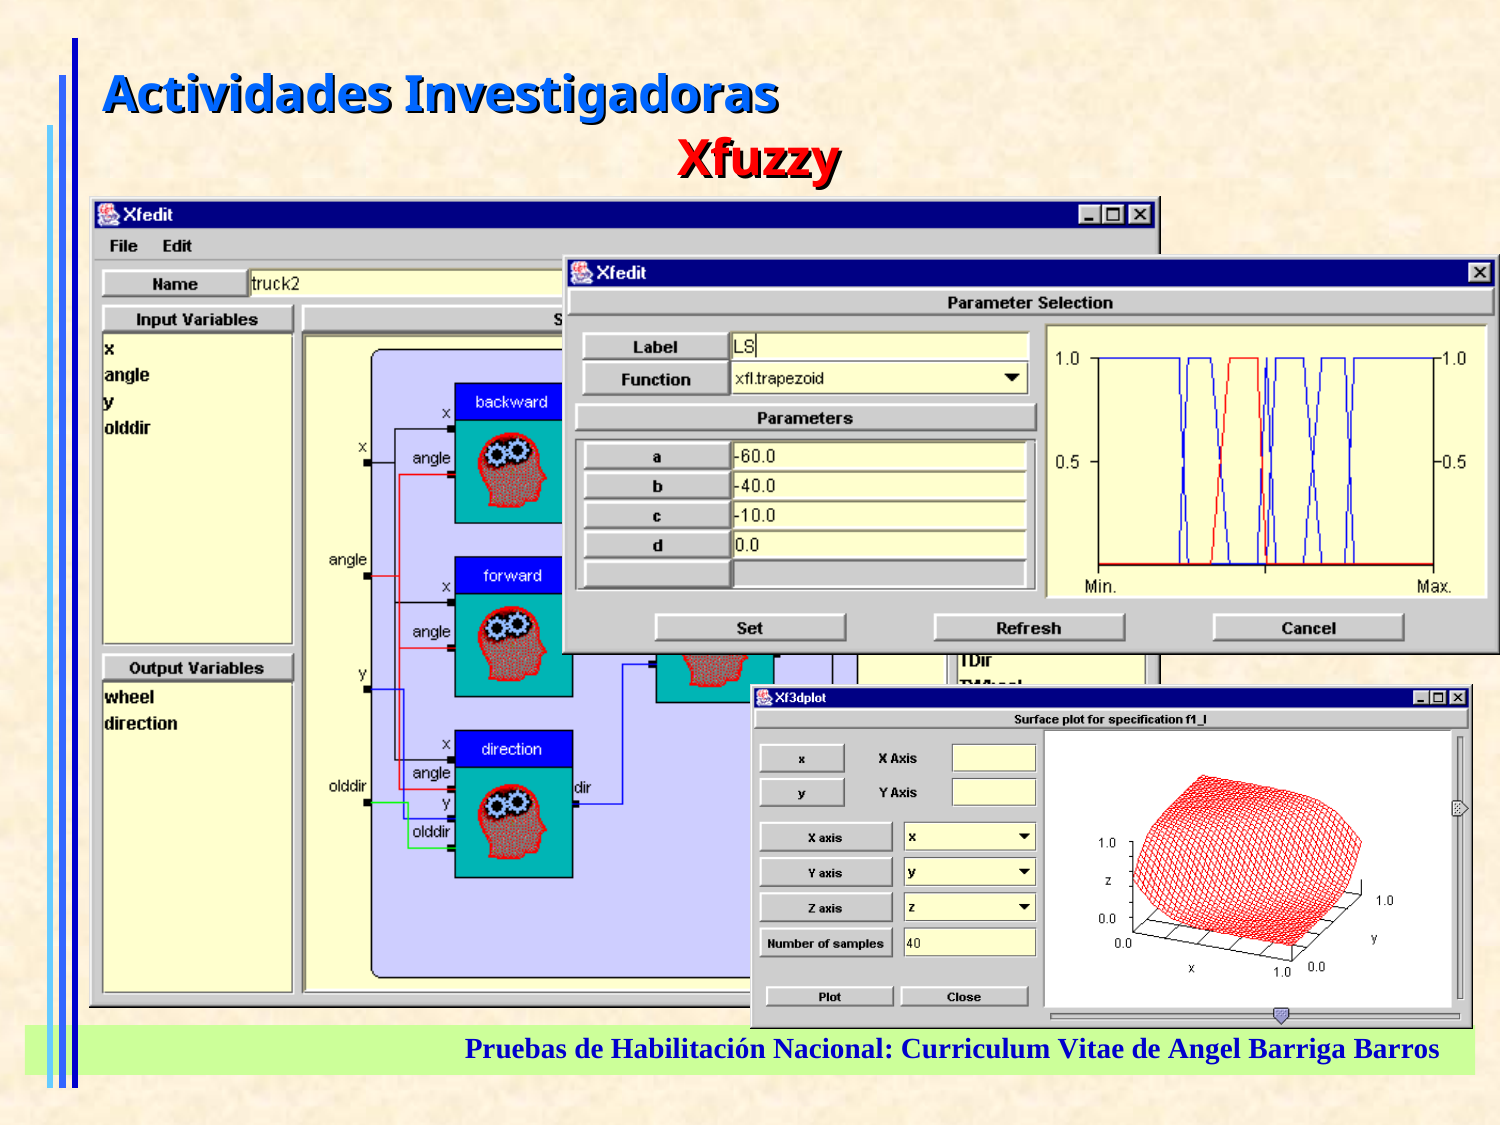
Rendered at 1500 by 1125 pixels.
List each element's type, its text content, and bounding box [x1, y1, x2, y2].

picture [0, 0, 1500, 1125]
text_box Xfuzzy [662, 99, 913, 196]
text_box Actividades Investigadoras [87, 49, 794, 134]
